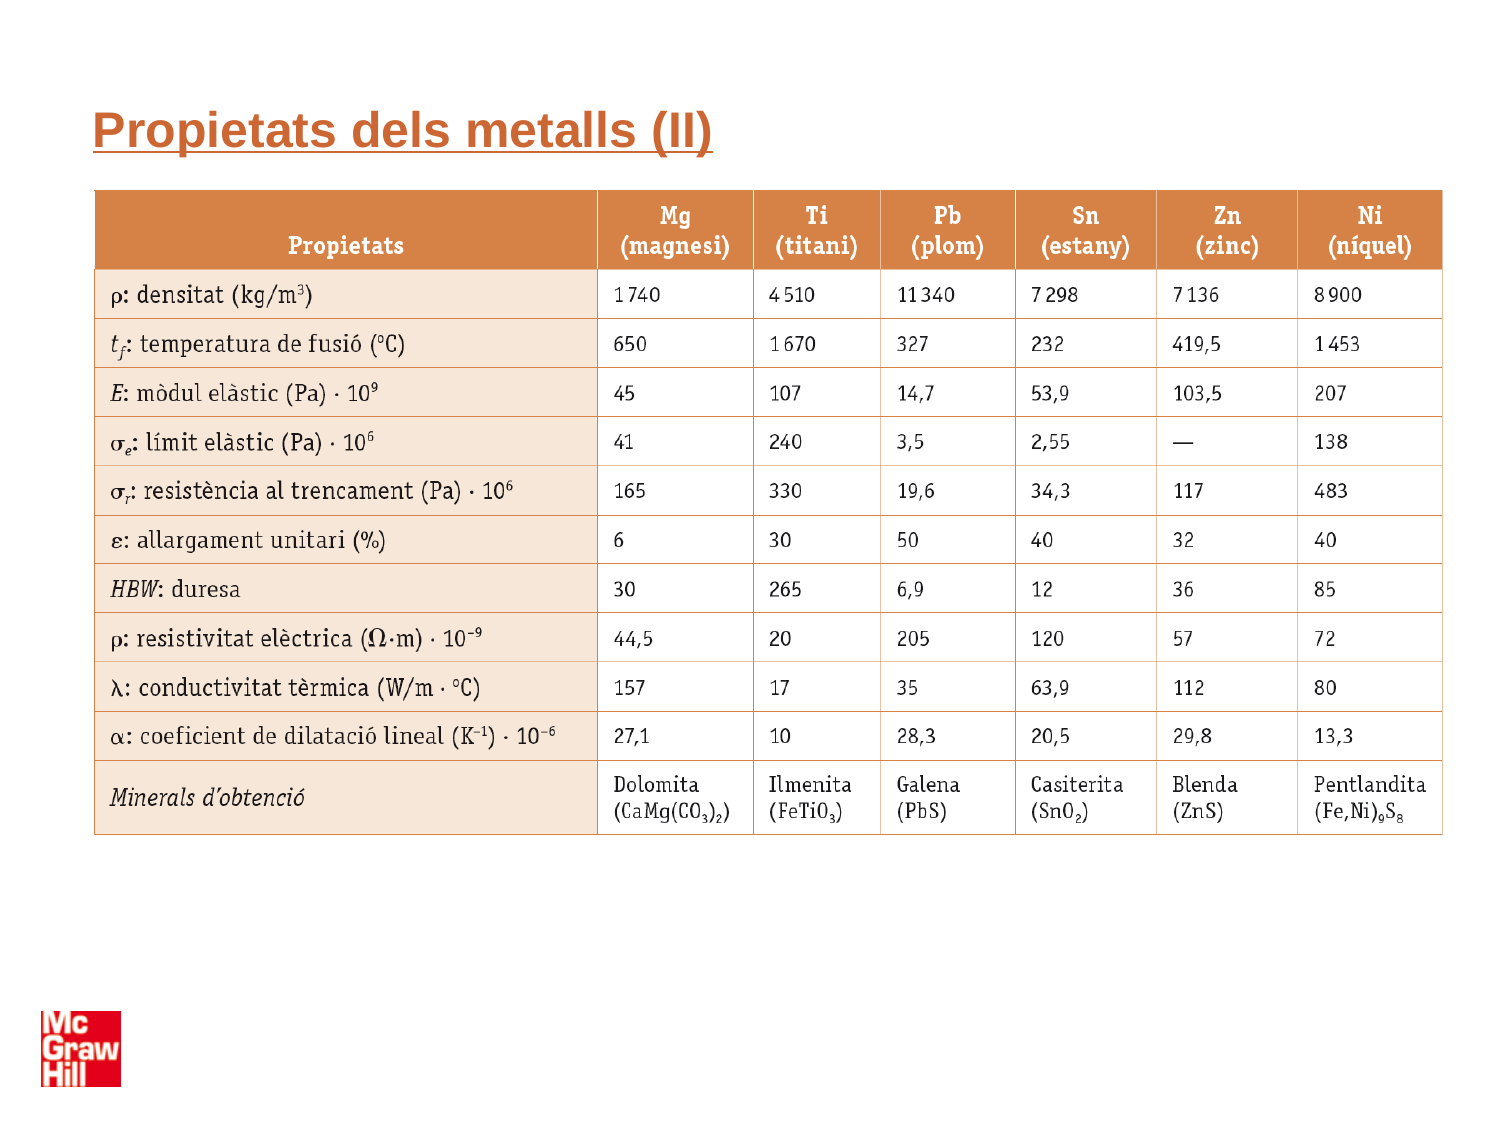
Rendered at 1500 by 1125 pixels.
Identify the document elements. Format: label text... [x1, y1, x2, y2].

text_box Propietats dels metalls (II) [78, 90, 1483, 166]
chart [41, 1011, 121, 1087]
picture [82, 179, 1458, 848]
